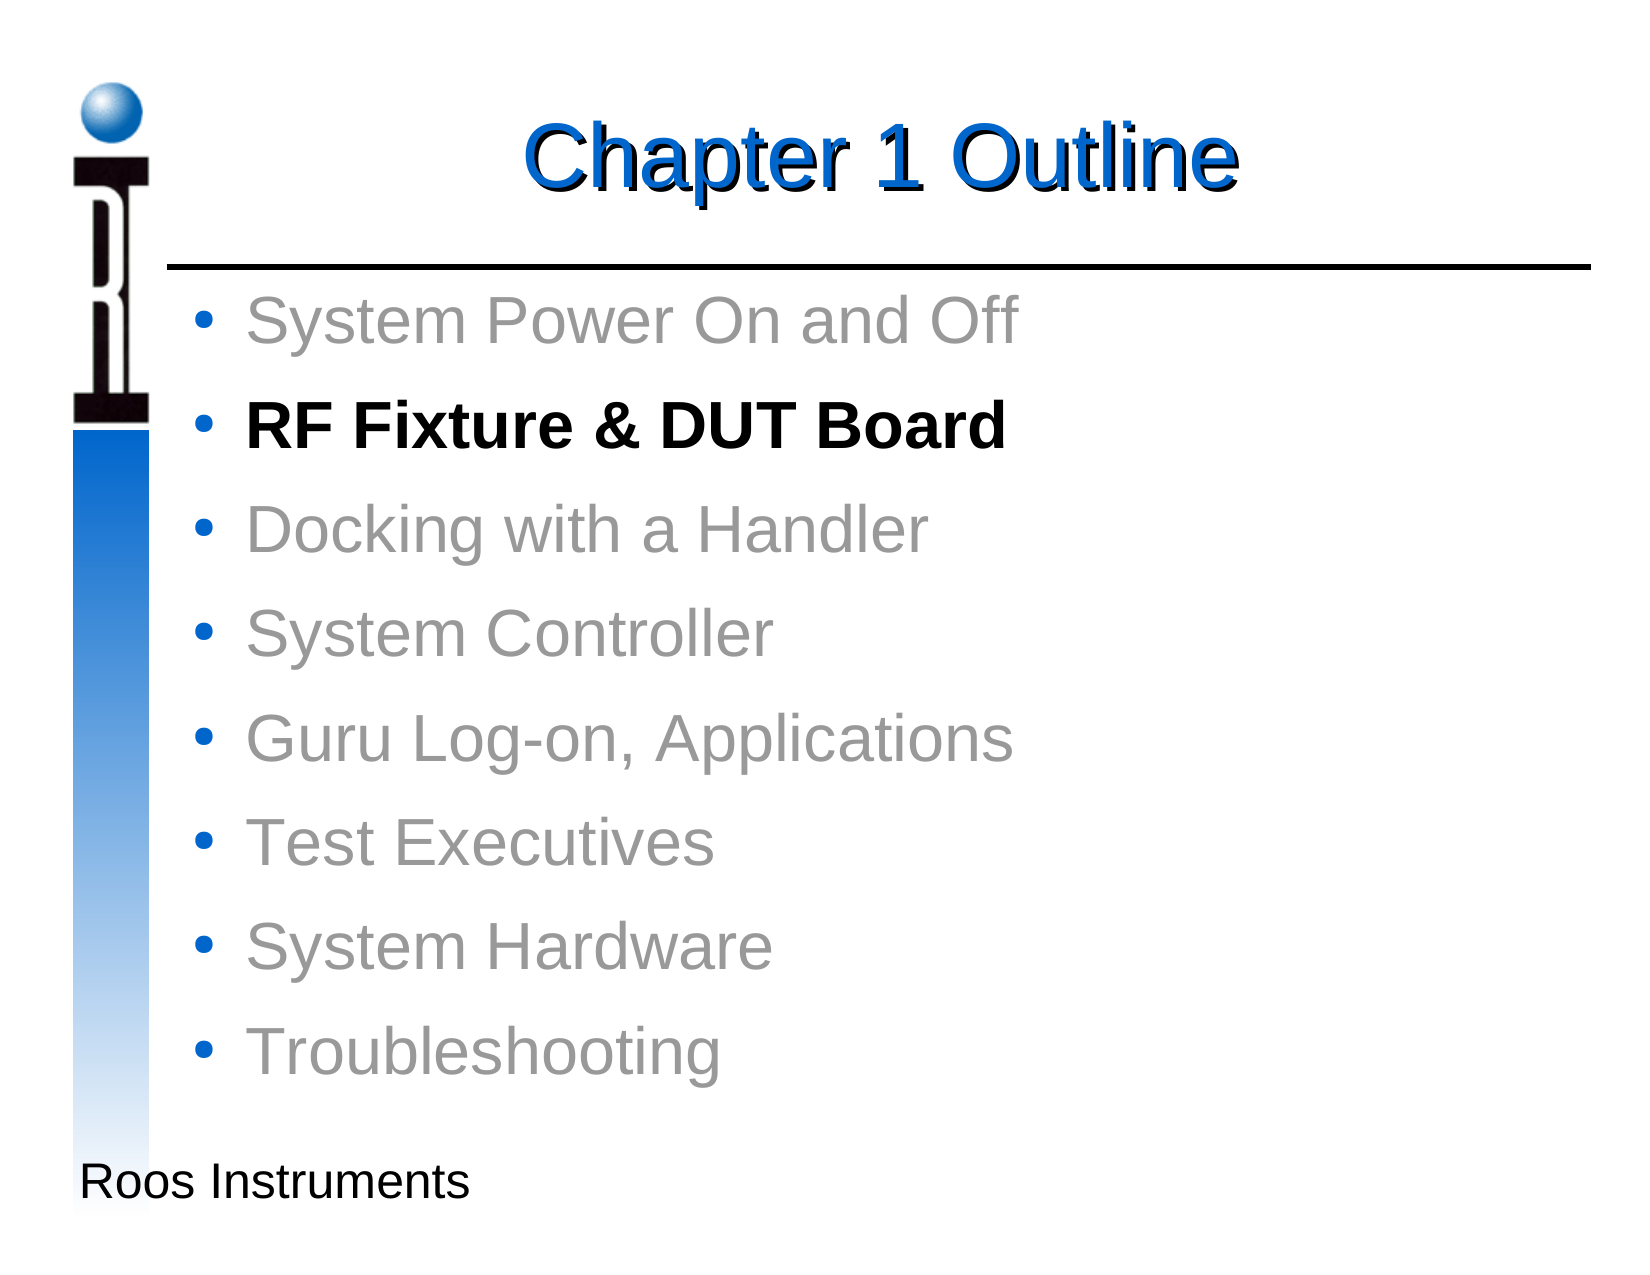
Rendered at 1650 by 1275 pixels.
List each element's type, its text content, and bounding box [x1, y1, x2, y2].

picture [69, 78, 154, 430]
title Chapter 1 Outline [171, 59, 1591, 253]
list System Power On and Off RF Fixture & DUT Board Docking with a Handler System Controller Guru Log-on, Applications Test Executives System Hardware Troubleshooting [174, 283, 1591, 1089]
